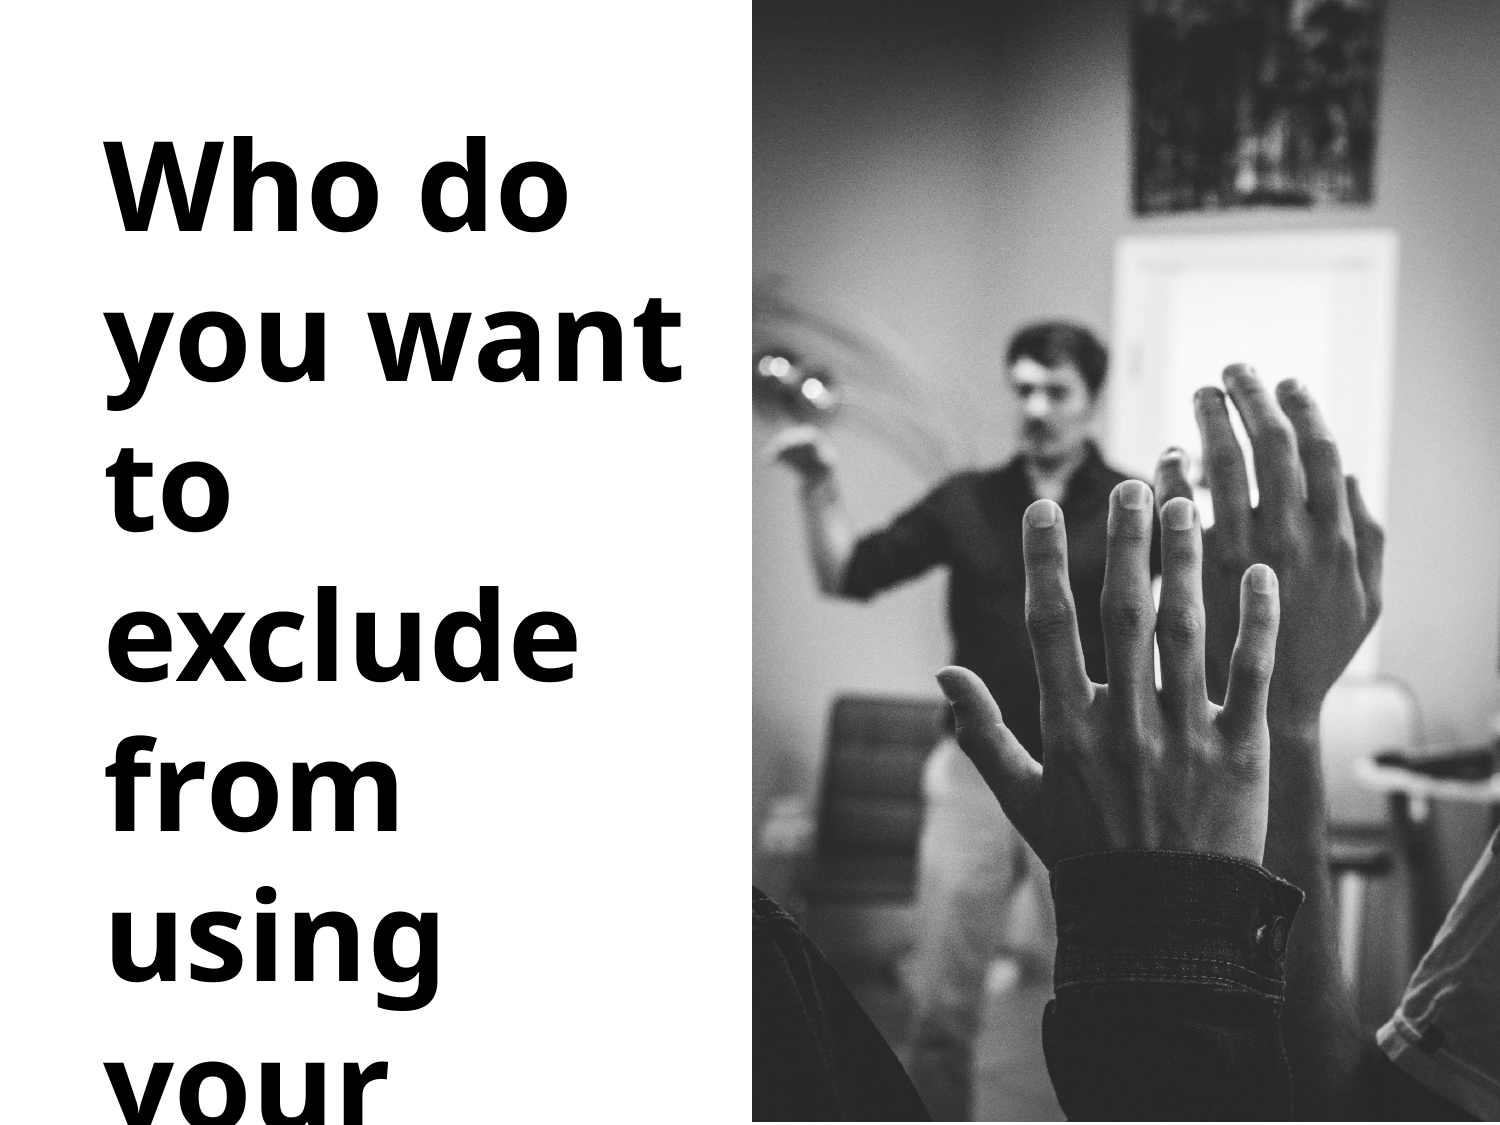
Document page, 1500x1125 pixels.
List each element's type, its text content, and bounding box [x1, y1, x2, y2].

text_box Who do you want to exclude from using your website? [88, 91, 748, 1125]
picture [752, 0, 1500, 1122]
text_box Who do you want to exclude from using your website? [199, 1077, 227, 1117]
